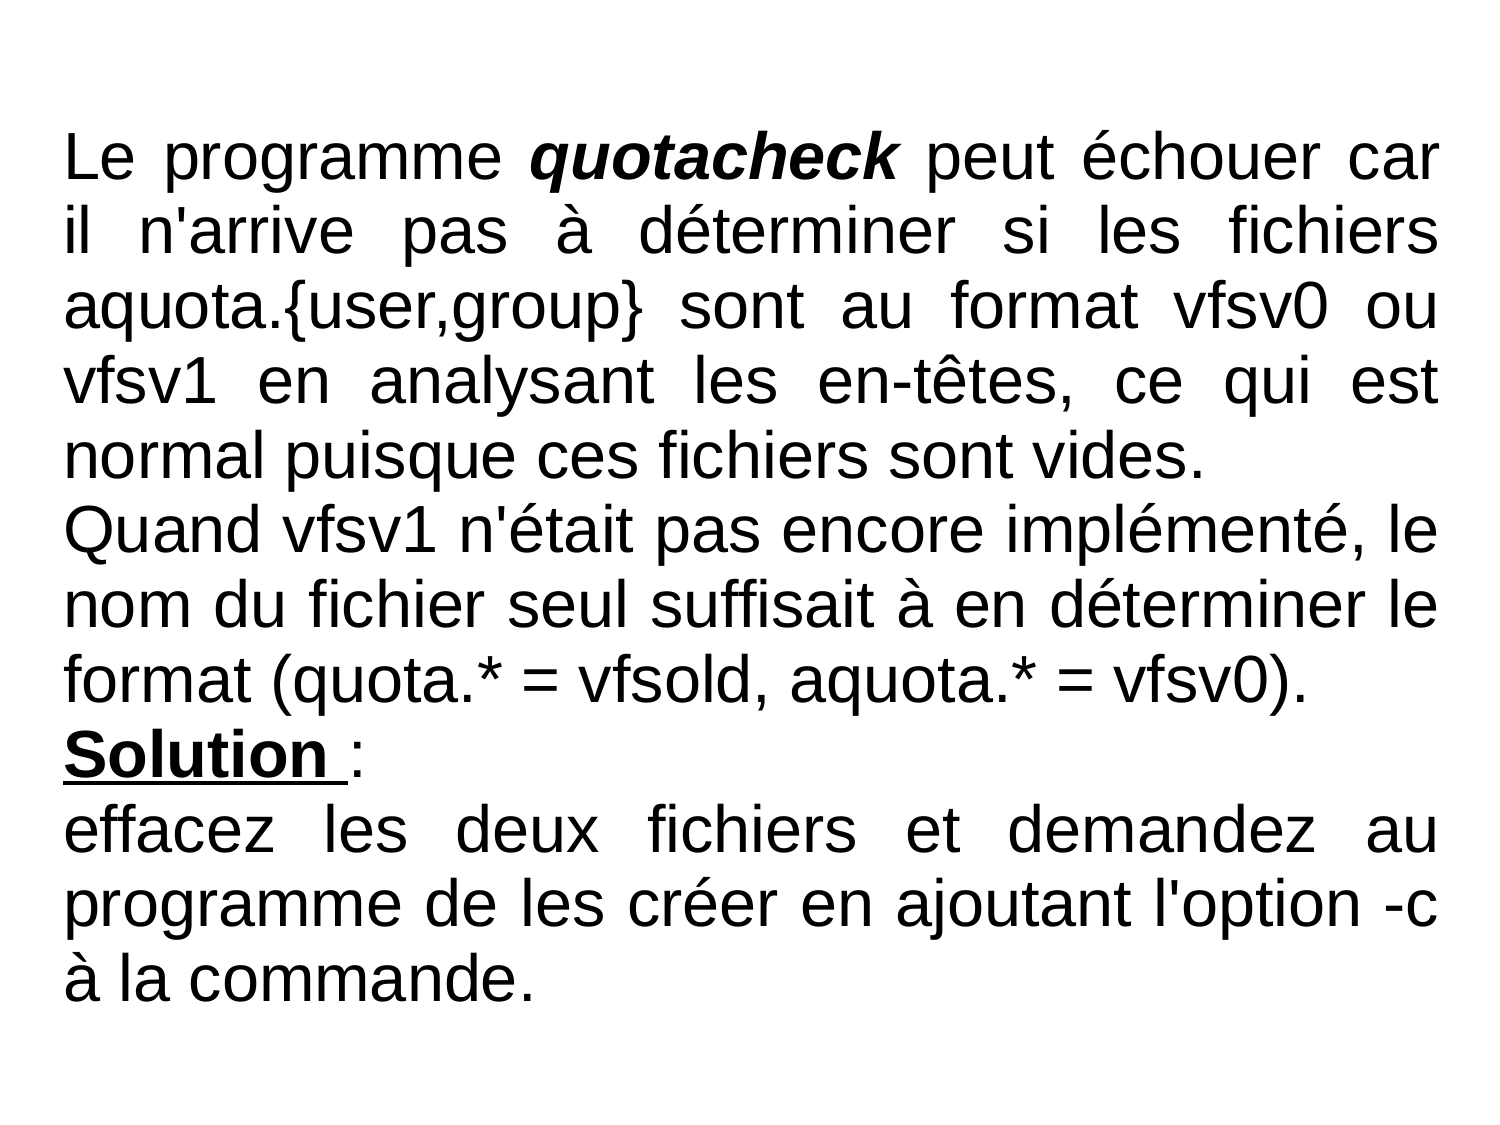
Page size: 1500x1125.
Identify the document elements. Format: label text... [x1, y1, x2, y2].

subtitle Le programme quotacheck peut échouer car il n'arrive pas à déterminer si les fichiers aquota.{user,group} sont au format vfsv0 ou vfsv1 en analysant les en-têtes, ce qui est normal puisque ces fichiers sont vides. Quand vfsv1 n'était pas encore implémenté, le nom du fichier seul suffisait à en déterminer le format (quota.* = vfsold, aquota.* = vfsv0). Solution : effacez les deux fichiers et demandez au programme de les créer en ajoutant l'option -c à la commande. [63, 59, 1441, 1076]
